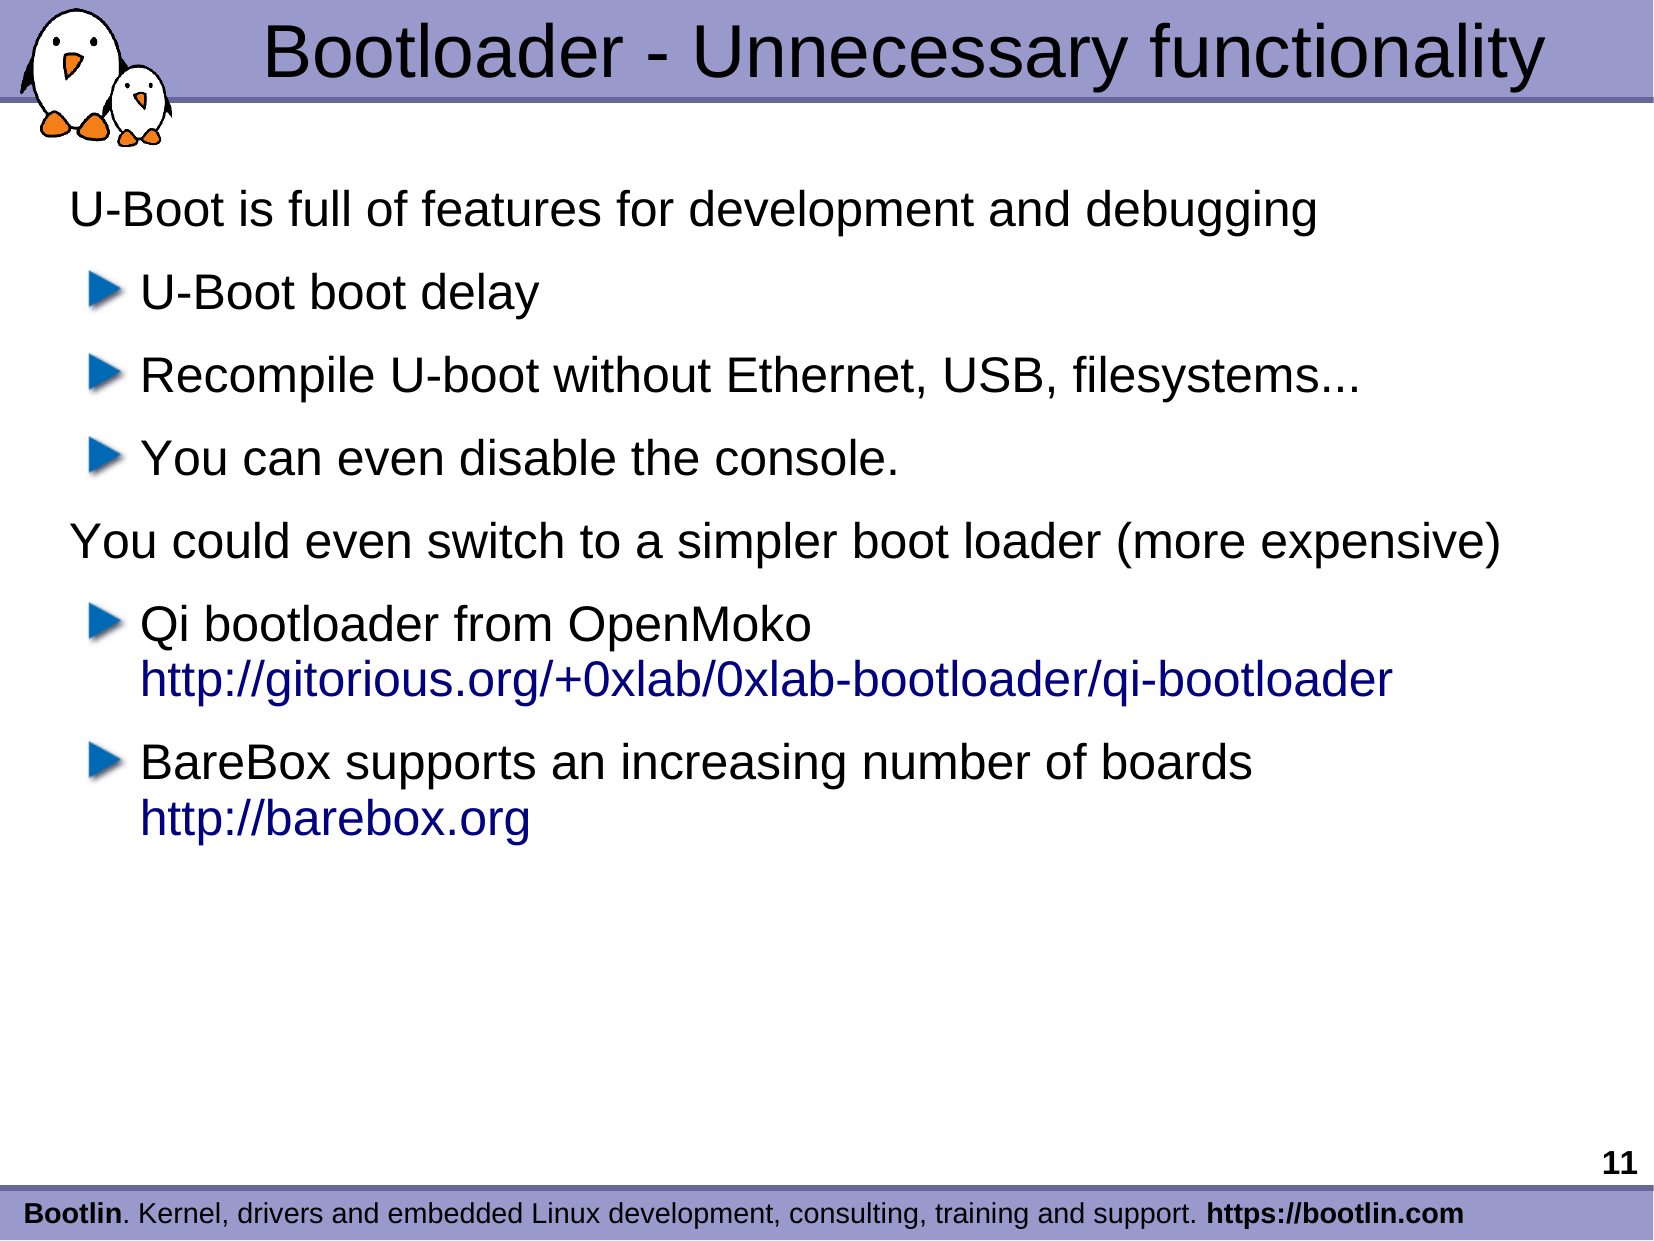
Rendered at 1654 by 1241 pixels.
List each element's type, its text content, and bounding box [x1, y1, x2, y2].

title Bootloader - Unnecessary functionality [178, 5, 1631, 97]
picture [20, 8, 172, 147]
list U-Boot is full of features for development and debugging U-Boot boot delay Recompile U-boot without Ethernet, USB, filesystems... You can even disable the console. You could even switch to a simpler boot loader (more expensive) Qi bootloader from OpenMoko http://gitorious.org/+0xlab/0xlab-bootloader/qi-bootloader BareBox supports an increasing number of boards http://barebox.org [68, 181, 1592, 1097]
